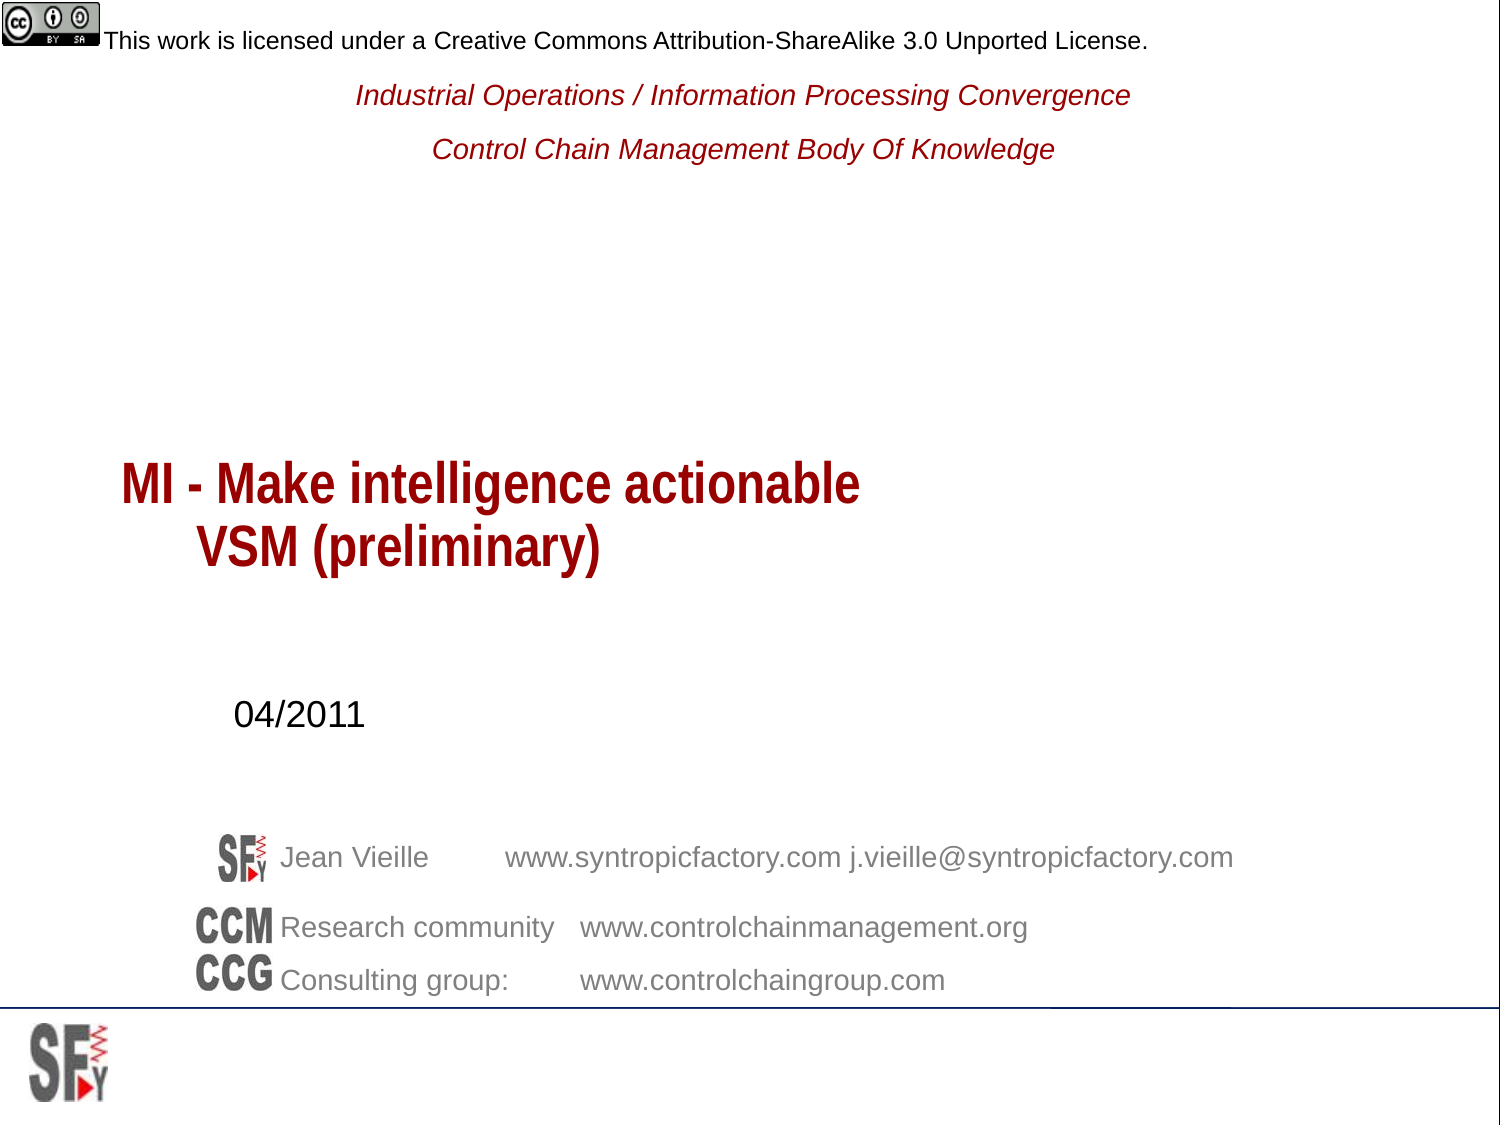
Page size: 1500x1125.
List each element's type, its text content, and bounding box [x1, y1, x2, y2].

picture [29, 1023, 108, 1102]
picture [194, 952, 273, 992]
picture [2, 2, 100, 46]
text_box 04/2011 [218, 674, 1269, 787]
title MI - Make intelligence actionable VSM (preliminary) [106, 438, 1382, 592]
picture [218, 834, 266, 882]
picture [194, 905, 273, 944]
